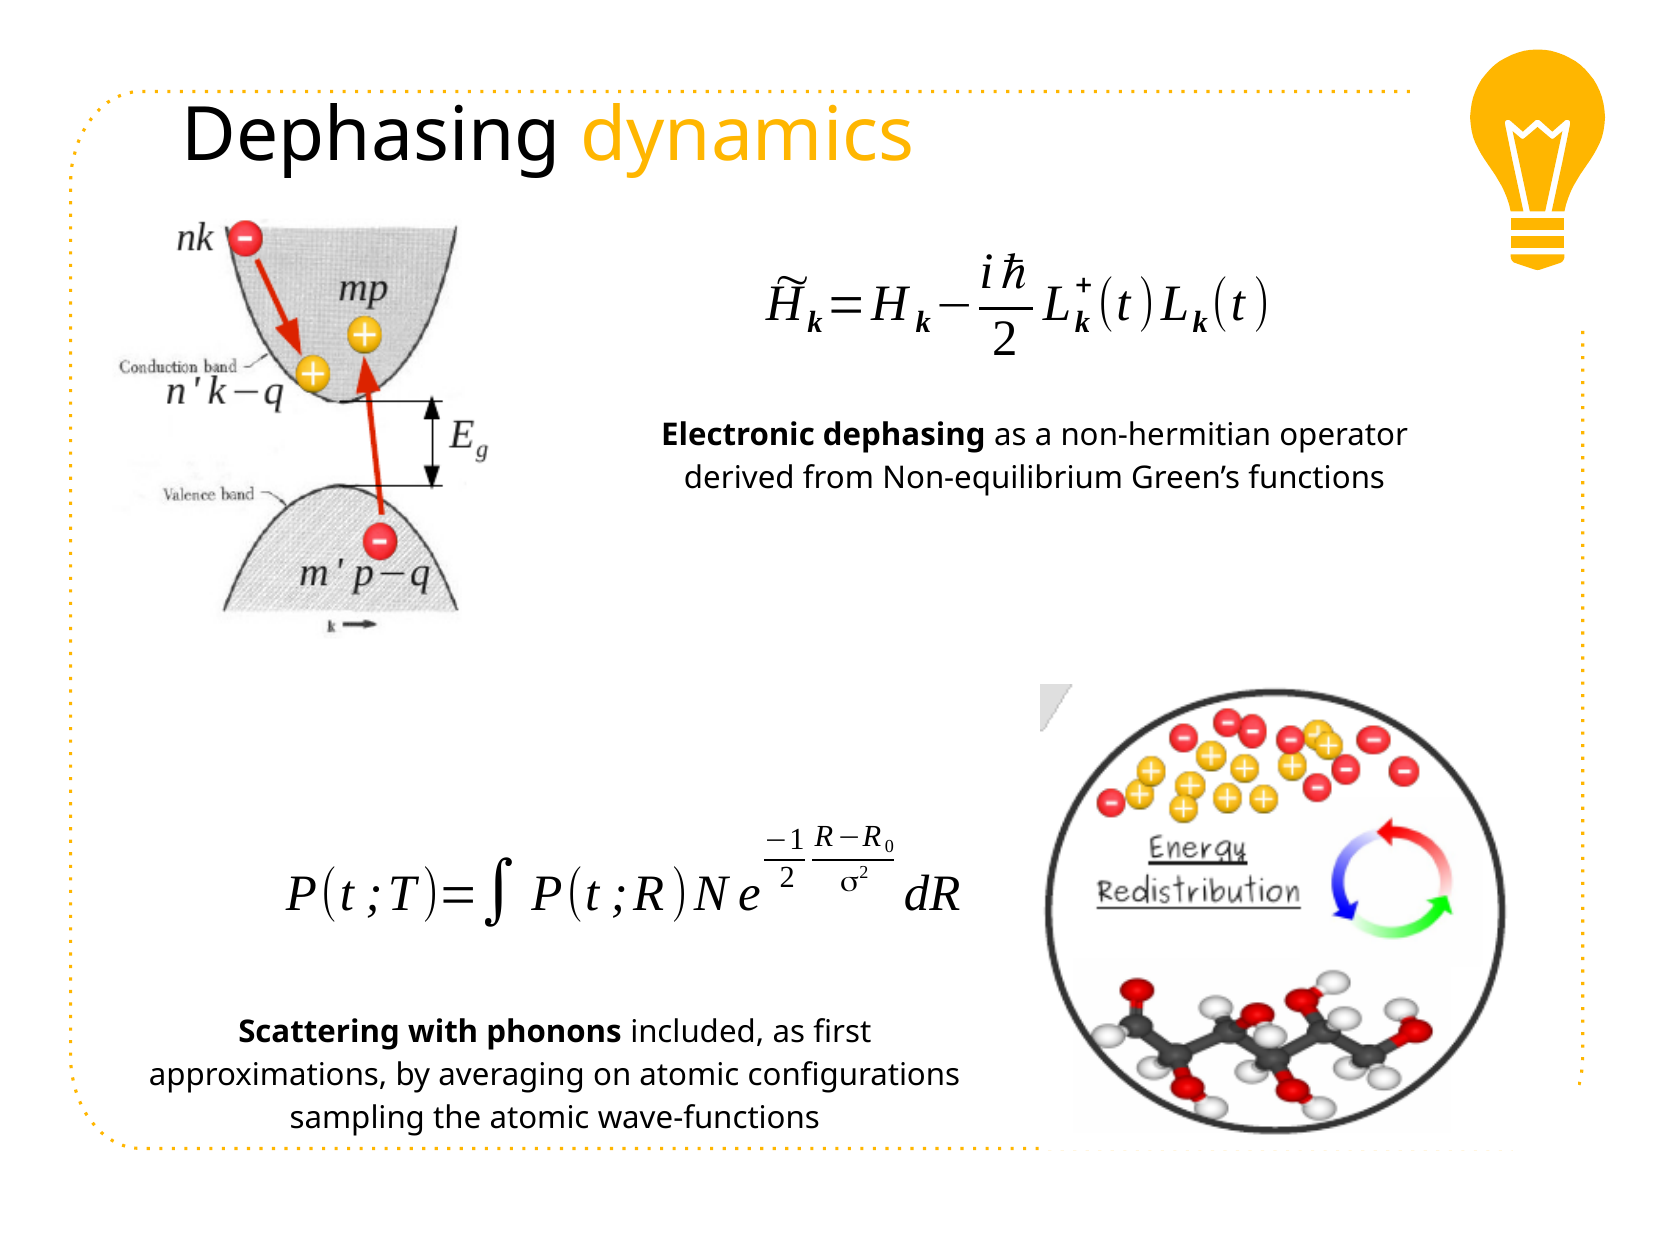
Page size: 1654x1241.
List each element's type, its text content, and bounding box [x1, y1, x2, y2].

text_box Scattering with phonons included, as first approximations, by averaging on atomic configurations sampling the atomic wave-functions [120, 1001, 991, 1134]
picture [1040, 684, 1578, 1151]
text_box [1511, 236, 1564, 248]
picture [105, 216, 526, 646]
text_box [1470, 49, 1606, 212]
chart [270, 817, 974, 931]
chart [750, 240, 1282, 368]
title Dephasing dynamics [166, 70, 1409, 196]
text_box [1511, 218, 1564, 230]
text_box Electronic dephasing as a non-hermitian operator derived from Non-equilibrium Green’s functions [600, 405, 1471, 499]
text_box [1512, 127, 1563, 212]
text_box [1510, 254, 1565, 271]
